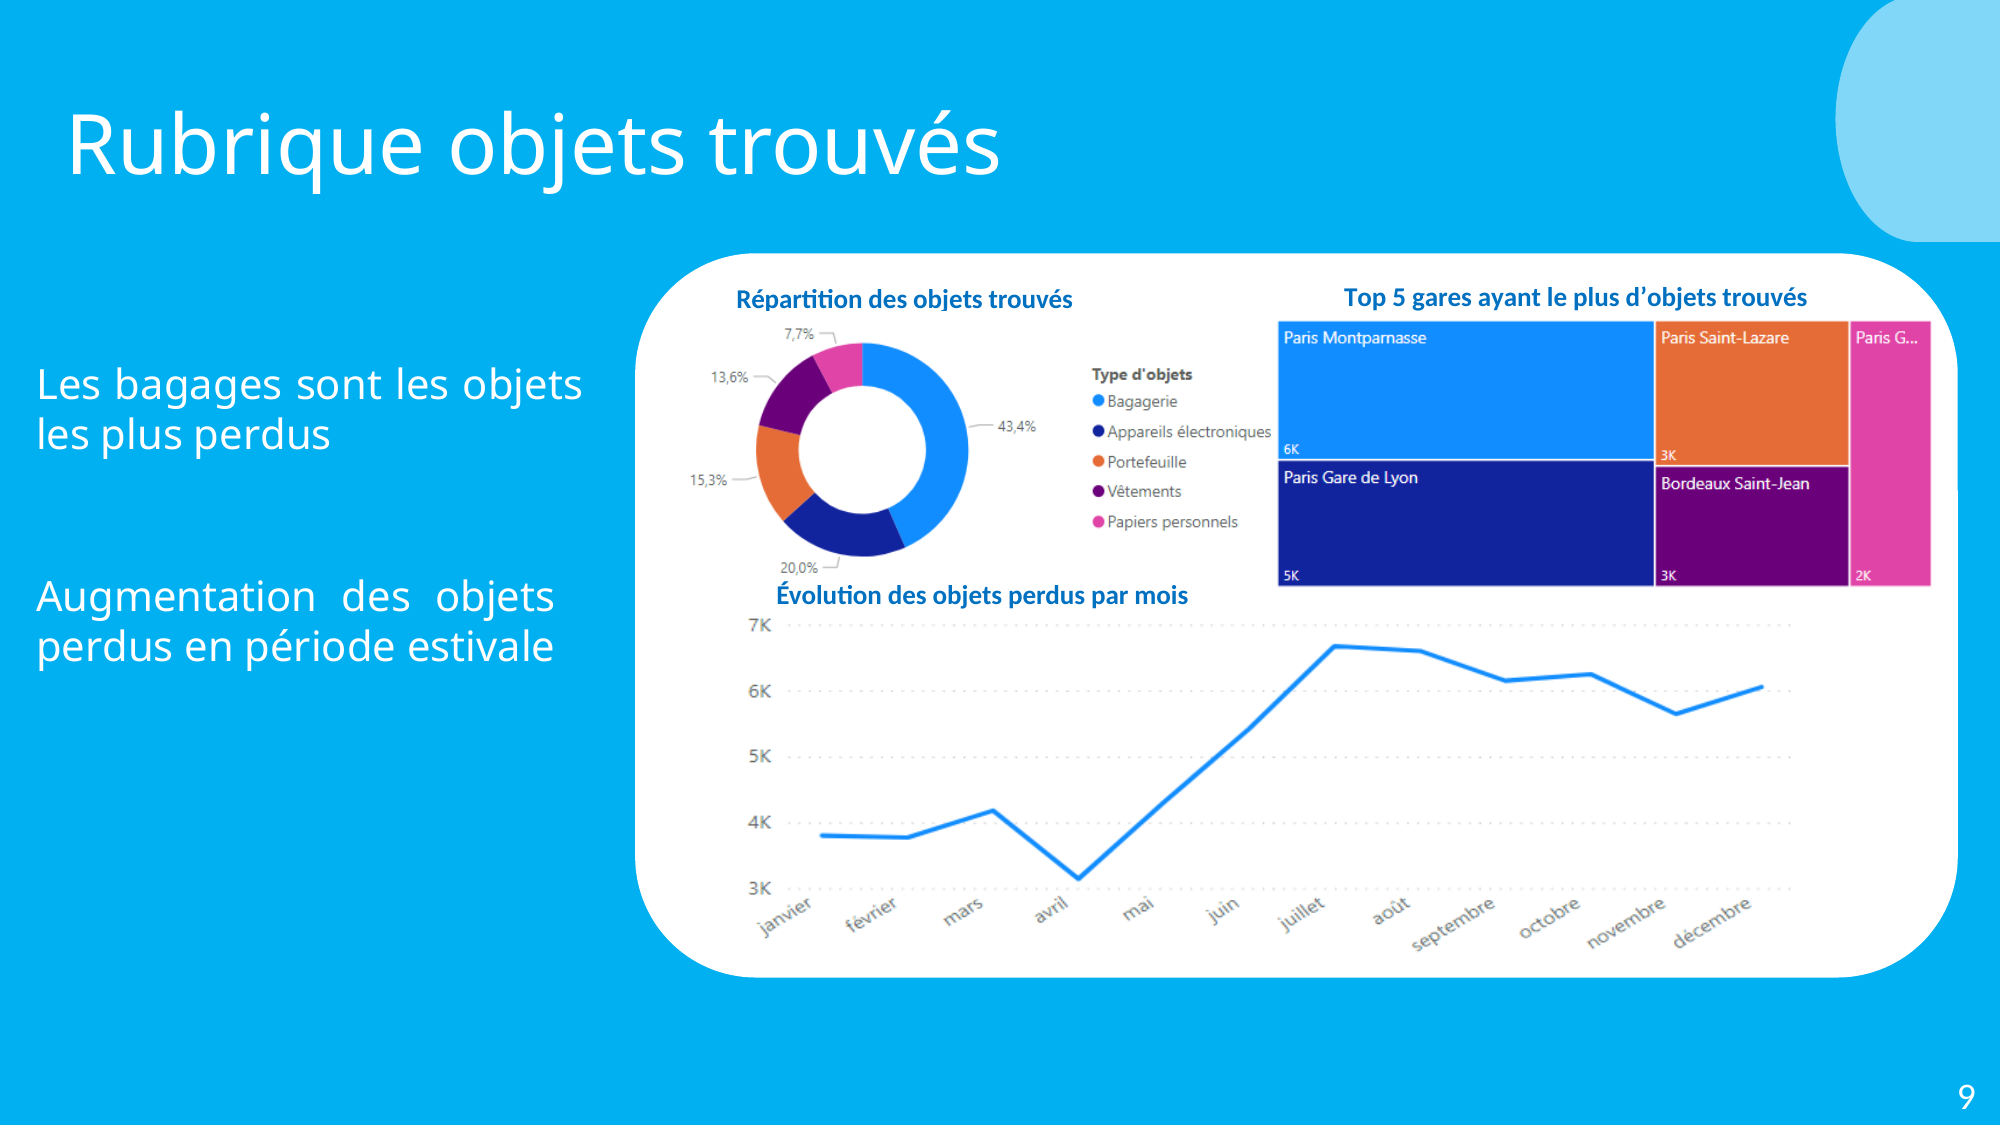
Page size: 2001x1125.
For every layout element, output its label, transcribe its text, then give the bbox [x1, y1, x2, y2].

text_box Les bagages sont les objets les plus perdus [21, 349, 636, 467]
text_box Augmentation des objets perdus en période estivale [21, 562, 636, 679]
picture [732, 609, 1794, 975]
text_box 9 [1941, 1064, 2000, 1125]
text_box [0, 0, 2000, 1125]
text_box Répartition des objets trouvés [657, 273, 1152, 311]
text_box Top 5 gares ayant le plus d’objets trouvés [1274, 271, 1877, 318]
picture [1274, 318, 1933, 589]
text_box Évolution des objets perdus par mois [669, 569, 1295, 618]
picture [656, 311, 1271, 580]
text_box Rubrique objets trouvés [50, 83, 1117, 200]
